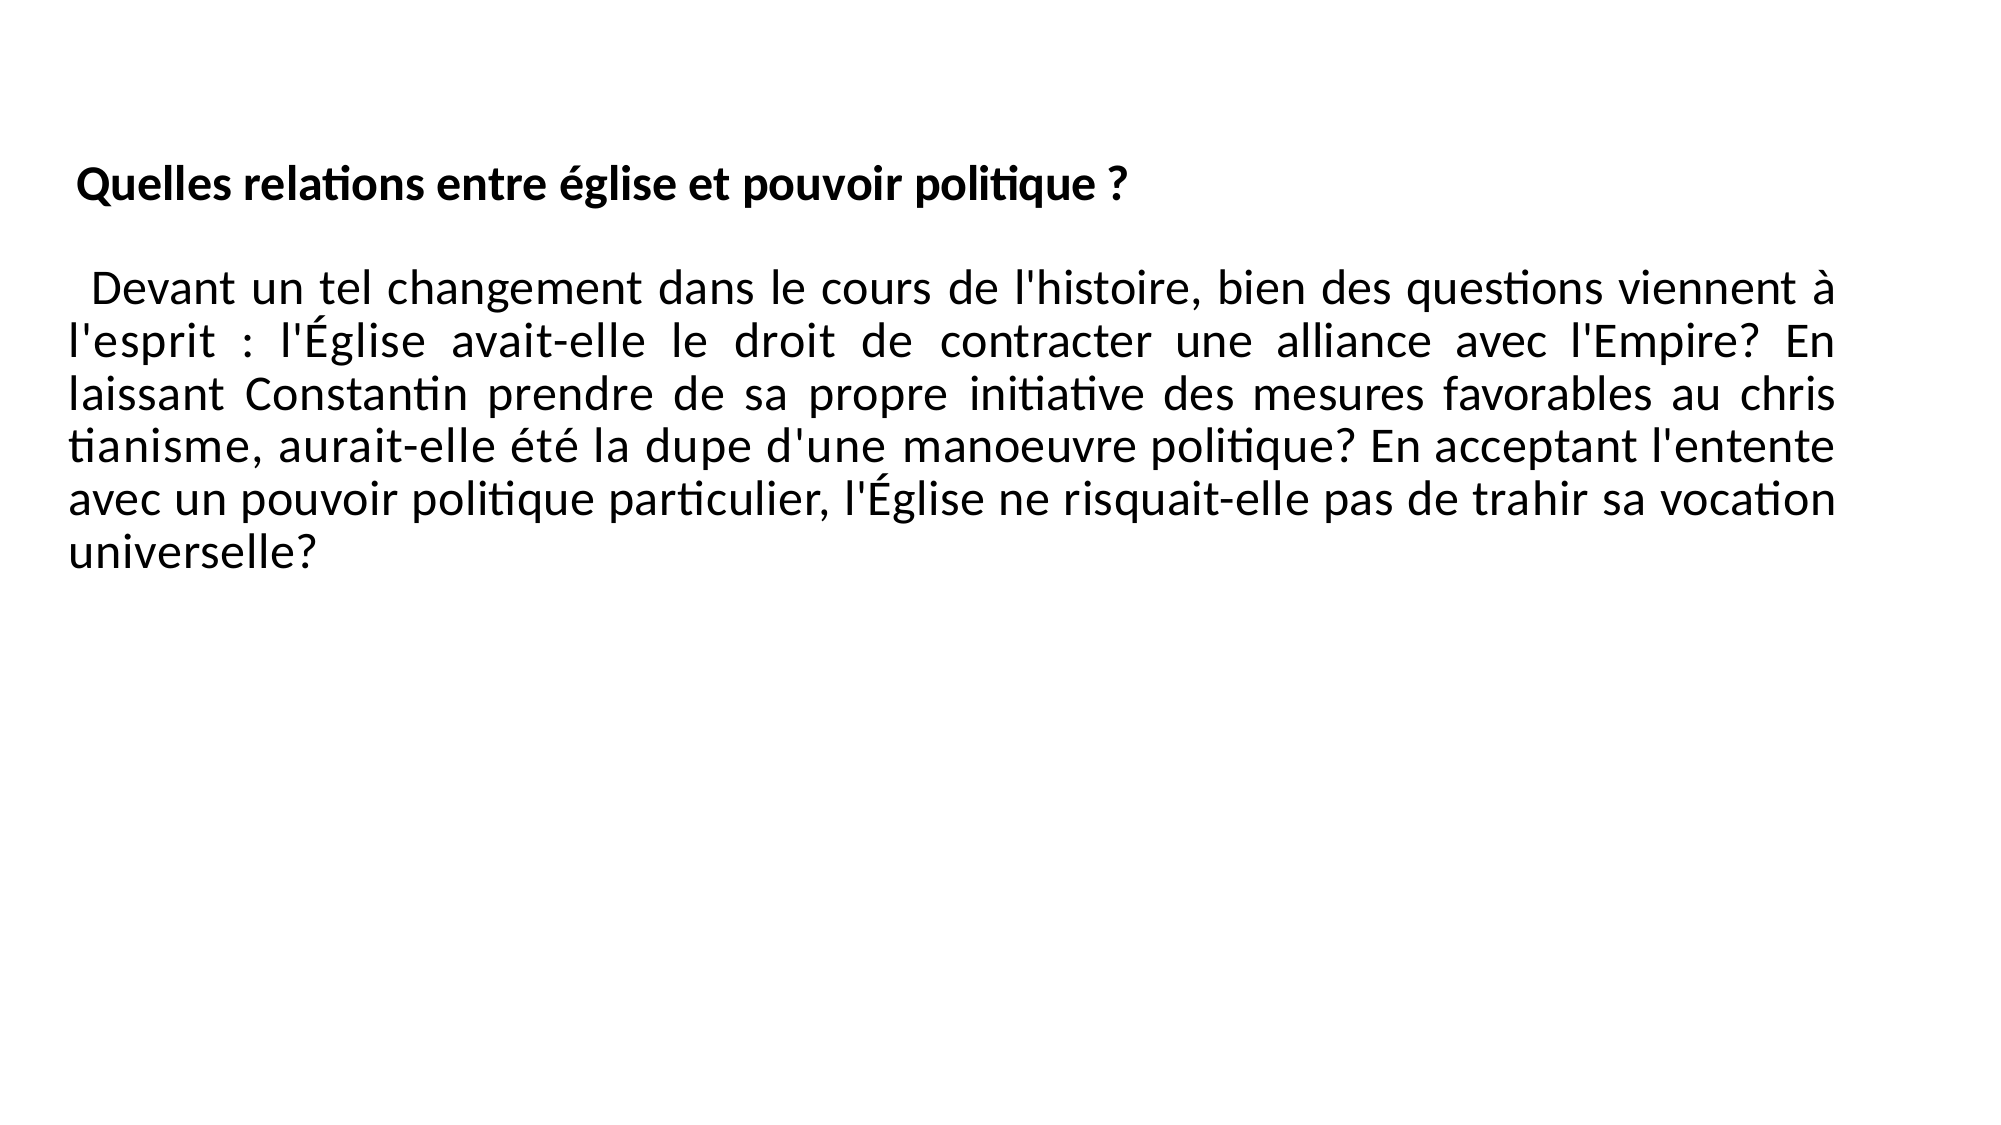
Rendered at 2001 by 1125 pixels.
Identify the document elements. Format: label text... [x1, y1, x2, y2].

text_box Quelles relations entre église et pouvoir politique ? Devant un tel changement dans le cours de l'histoire, bien des questions viennent à l'esprit : l'Église avait-elle le droit de contracter une alliance avec l'Empire? En laissant Constantin prendre de sa propre initiative des mesures favorables au chris­tianisme, aurait-elle été la dupe d'une manoeuvre politique? En acceptant l'entente avec un pouvoir politique parti­culier, l'Église ne risquait-elle pas de tra­hir sa vocation universelle? [53, 34, 1882, 646]
